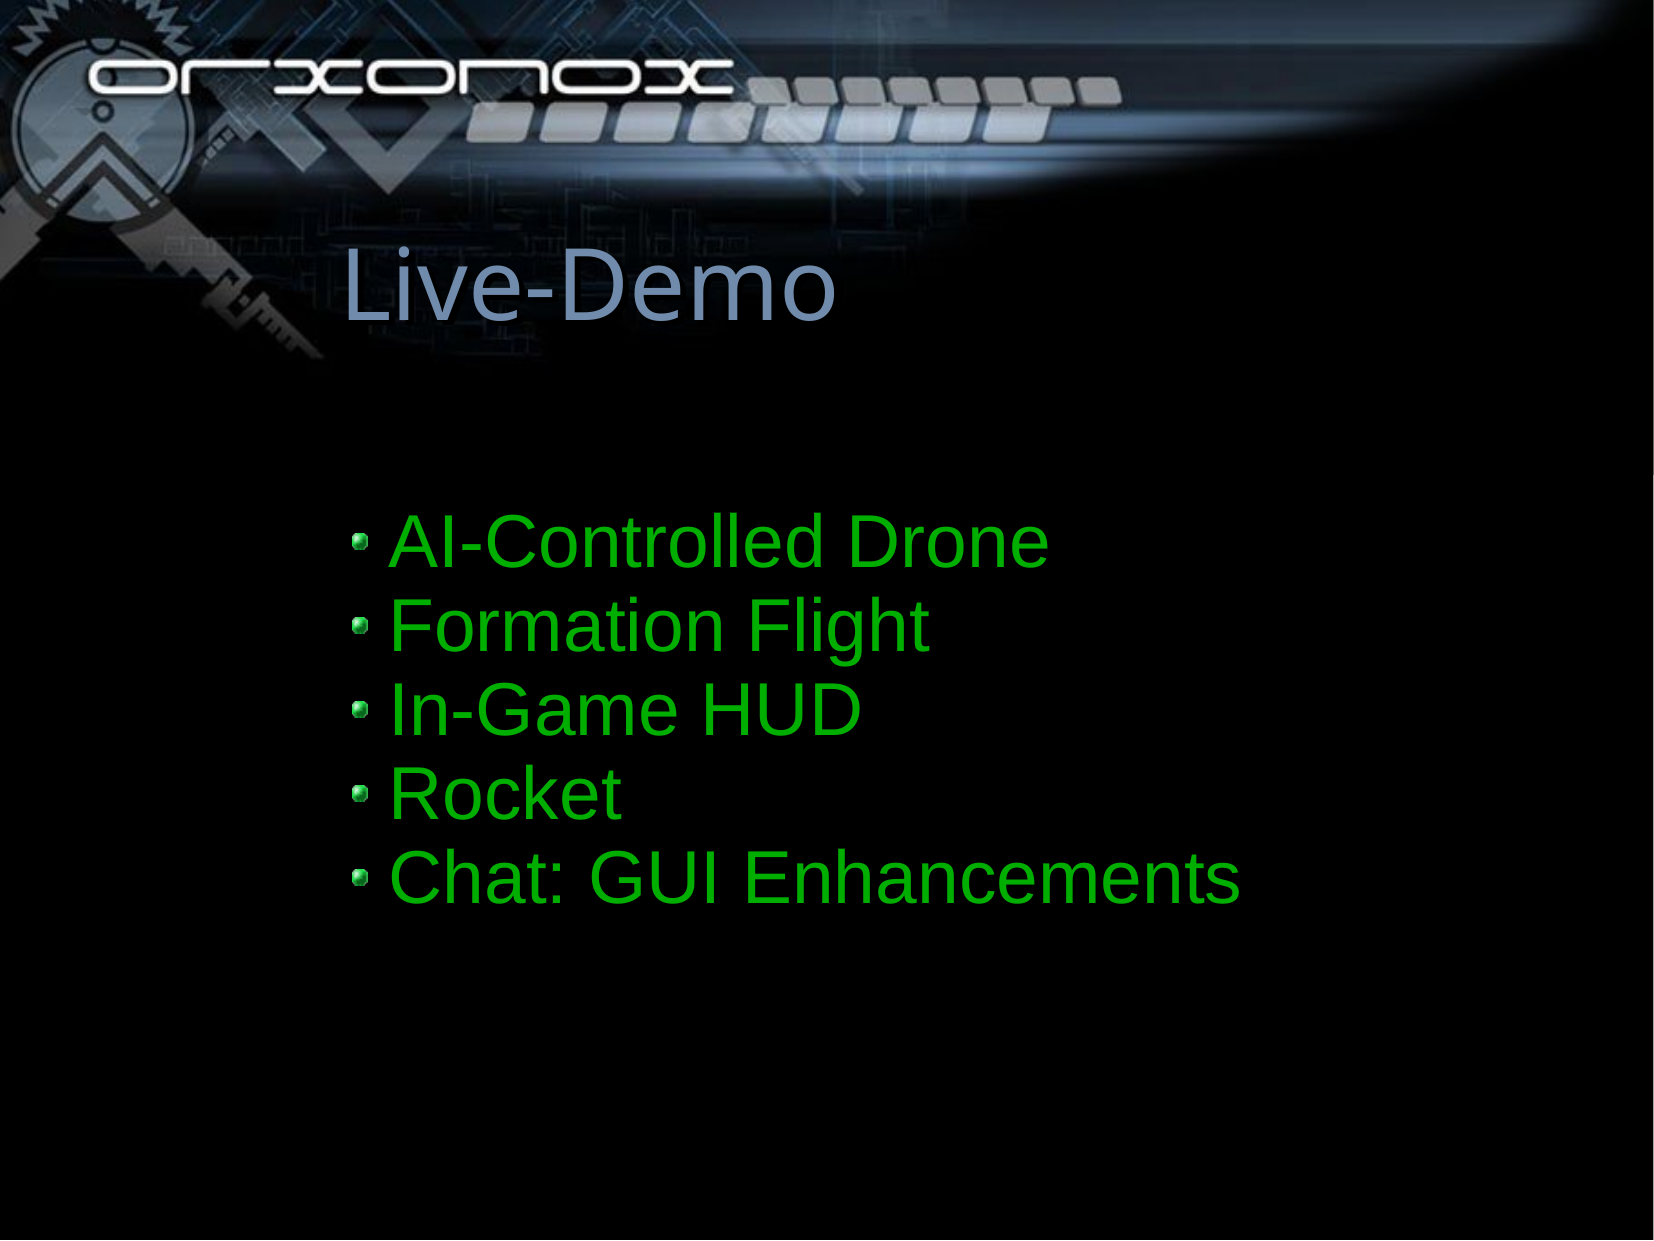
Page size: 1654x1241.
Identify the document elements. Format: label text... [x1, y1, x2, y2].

picture [0, 0, 1654, 475]
text_box AI-Controlled Drone Formation Flight In-Game HUD Rocket Chat: GUI Enhancements [337, 450, 1426, 1088]
text_box Live-Demo [324, 205, 1426, 337]
